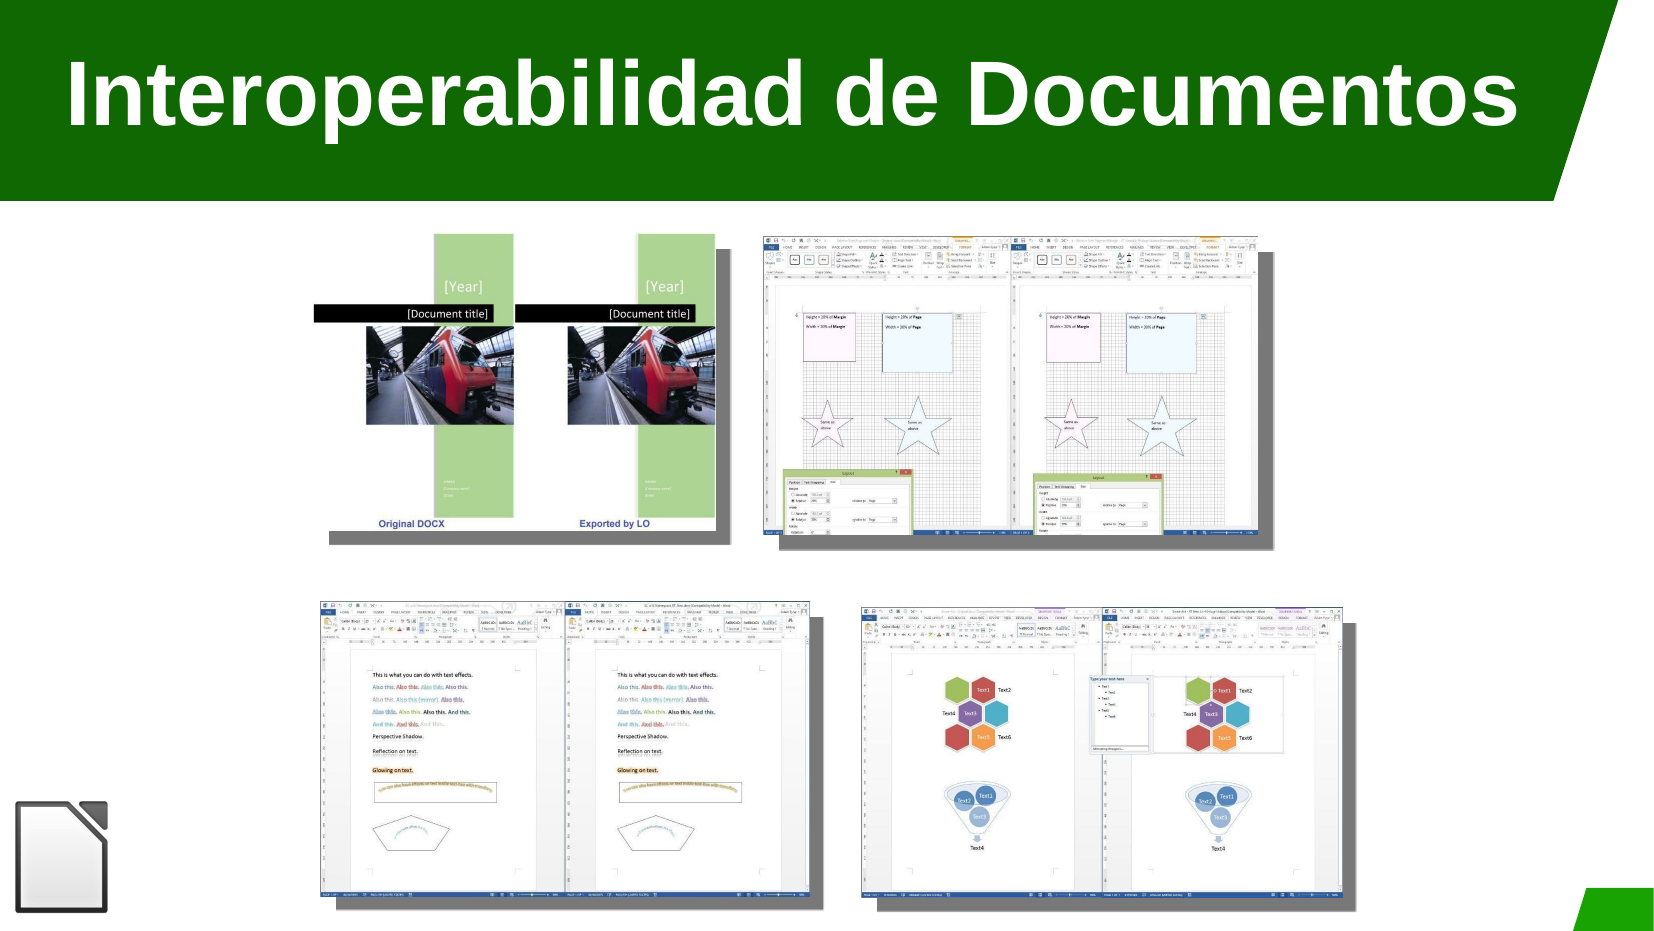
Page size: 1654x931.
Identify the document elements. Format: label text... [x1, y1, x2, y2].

picture [12, 798, 111, 917]
picture [313, 233, 716, 531]
picture [861, 607, 1343, 898]
title Interoperabilidad de Documentos [59, 13, 1548, 189]
picture [320, 601, 810, 897]
picture [763, 236, 1258, 535]
